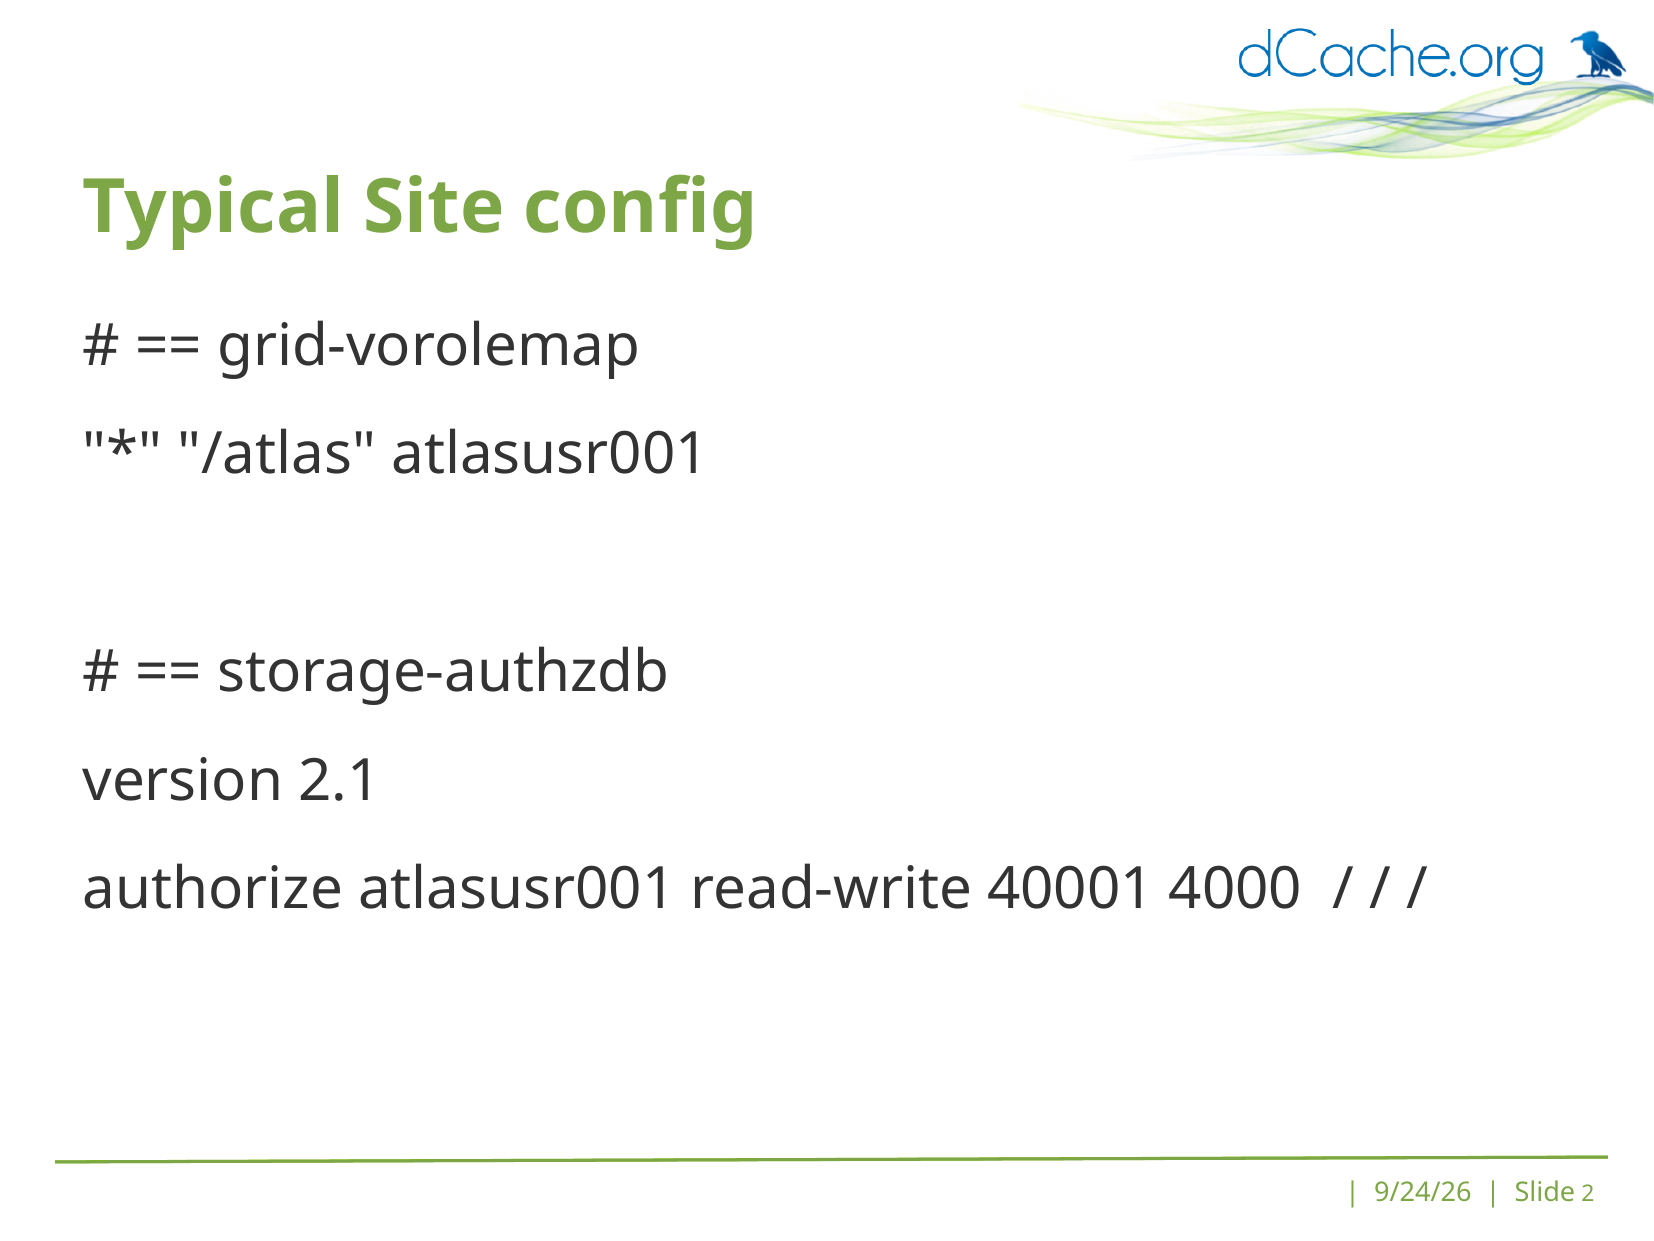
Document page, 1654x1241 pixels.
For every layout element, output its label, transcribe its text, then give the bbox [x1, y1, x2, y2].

list # == grid-vorolemap "*" "/atlas" atlasusr001 # == storage-authzdb version 2.1 authorize atlasusr001 read-write 40001 4000 / / / [82, 302, 1571, 1023]
picture [956, 16, 1654, 169]
title Typical Site config [82, 155, 1605, 252]
